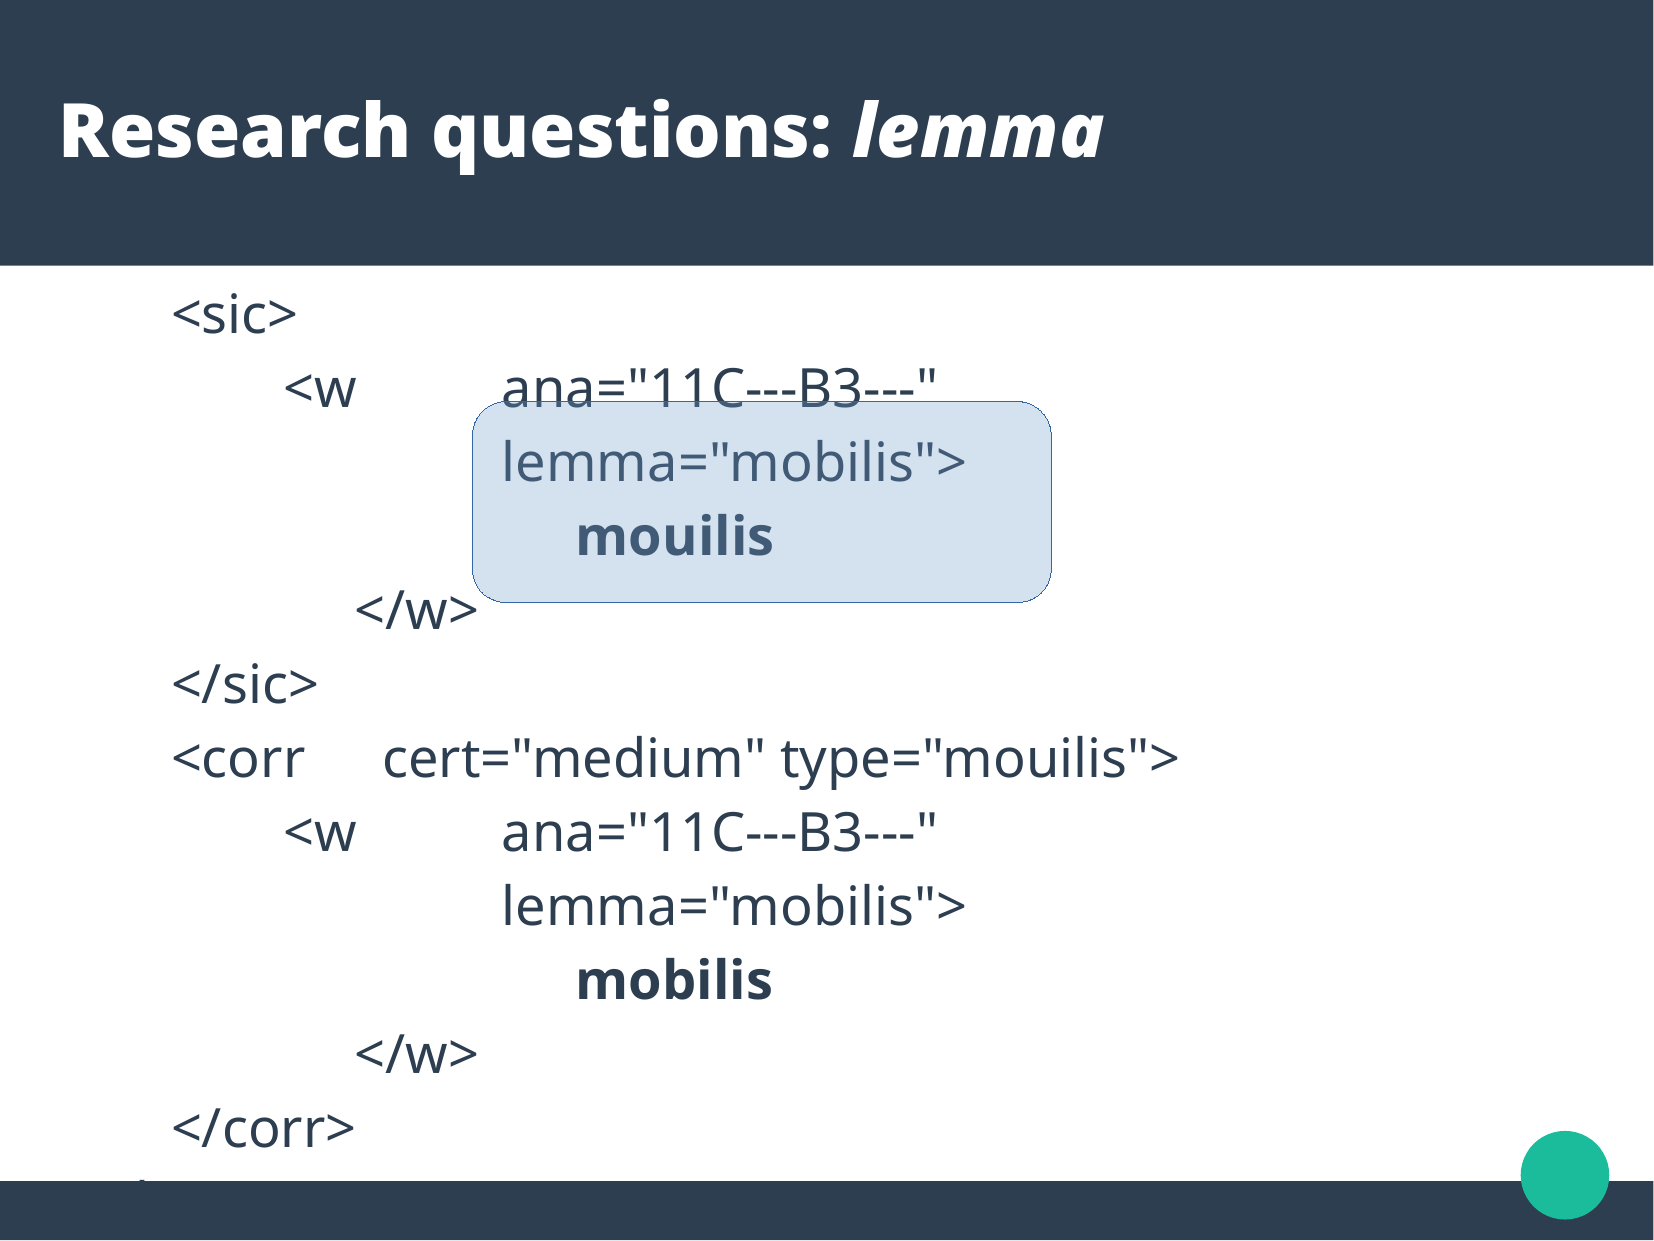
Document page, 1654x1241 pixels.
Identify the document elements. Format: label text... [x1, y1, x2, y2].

text_box [472, 401, 1052, 603]
subtitle <choice> <sic> <w ana="11C---B3---" lemma="mobilis"> mouilis </w> </sic> <corr cert="medium" type="mouilis"> <w ana="11C---B3---" lemma="mobilis"> mobilis </w> </corr> </choice> [59, 283, 1595, 1230]
title Research questions: lemma [59, 49, 1595, 207]
